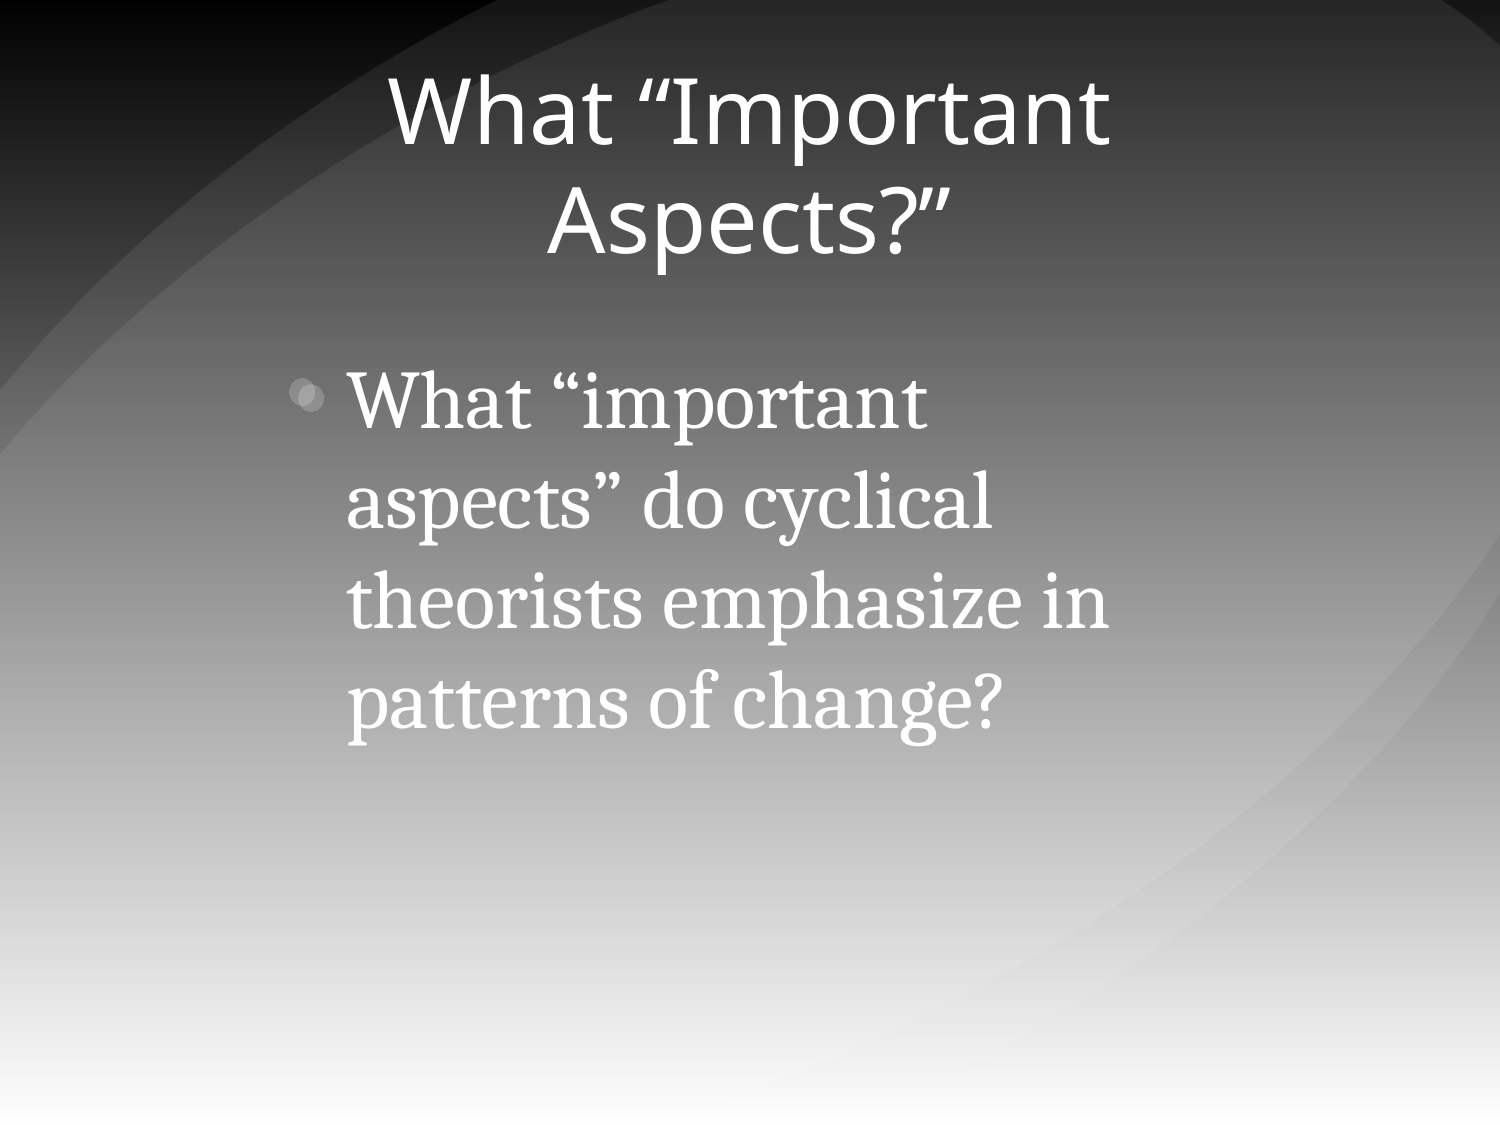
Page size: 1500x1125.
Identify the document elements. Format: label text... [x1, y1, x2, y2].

picture [0, 0, 1500, 1125]
list What “important aspects” do cyclical theorists emphasize in patterns of change? [275, 337, 1213, 1050]
title What “Important Aspects?” [283, 45, 1216, 288]
